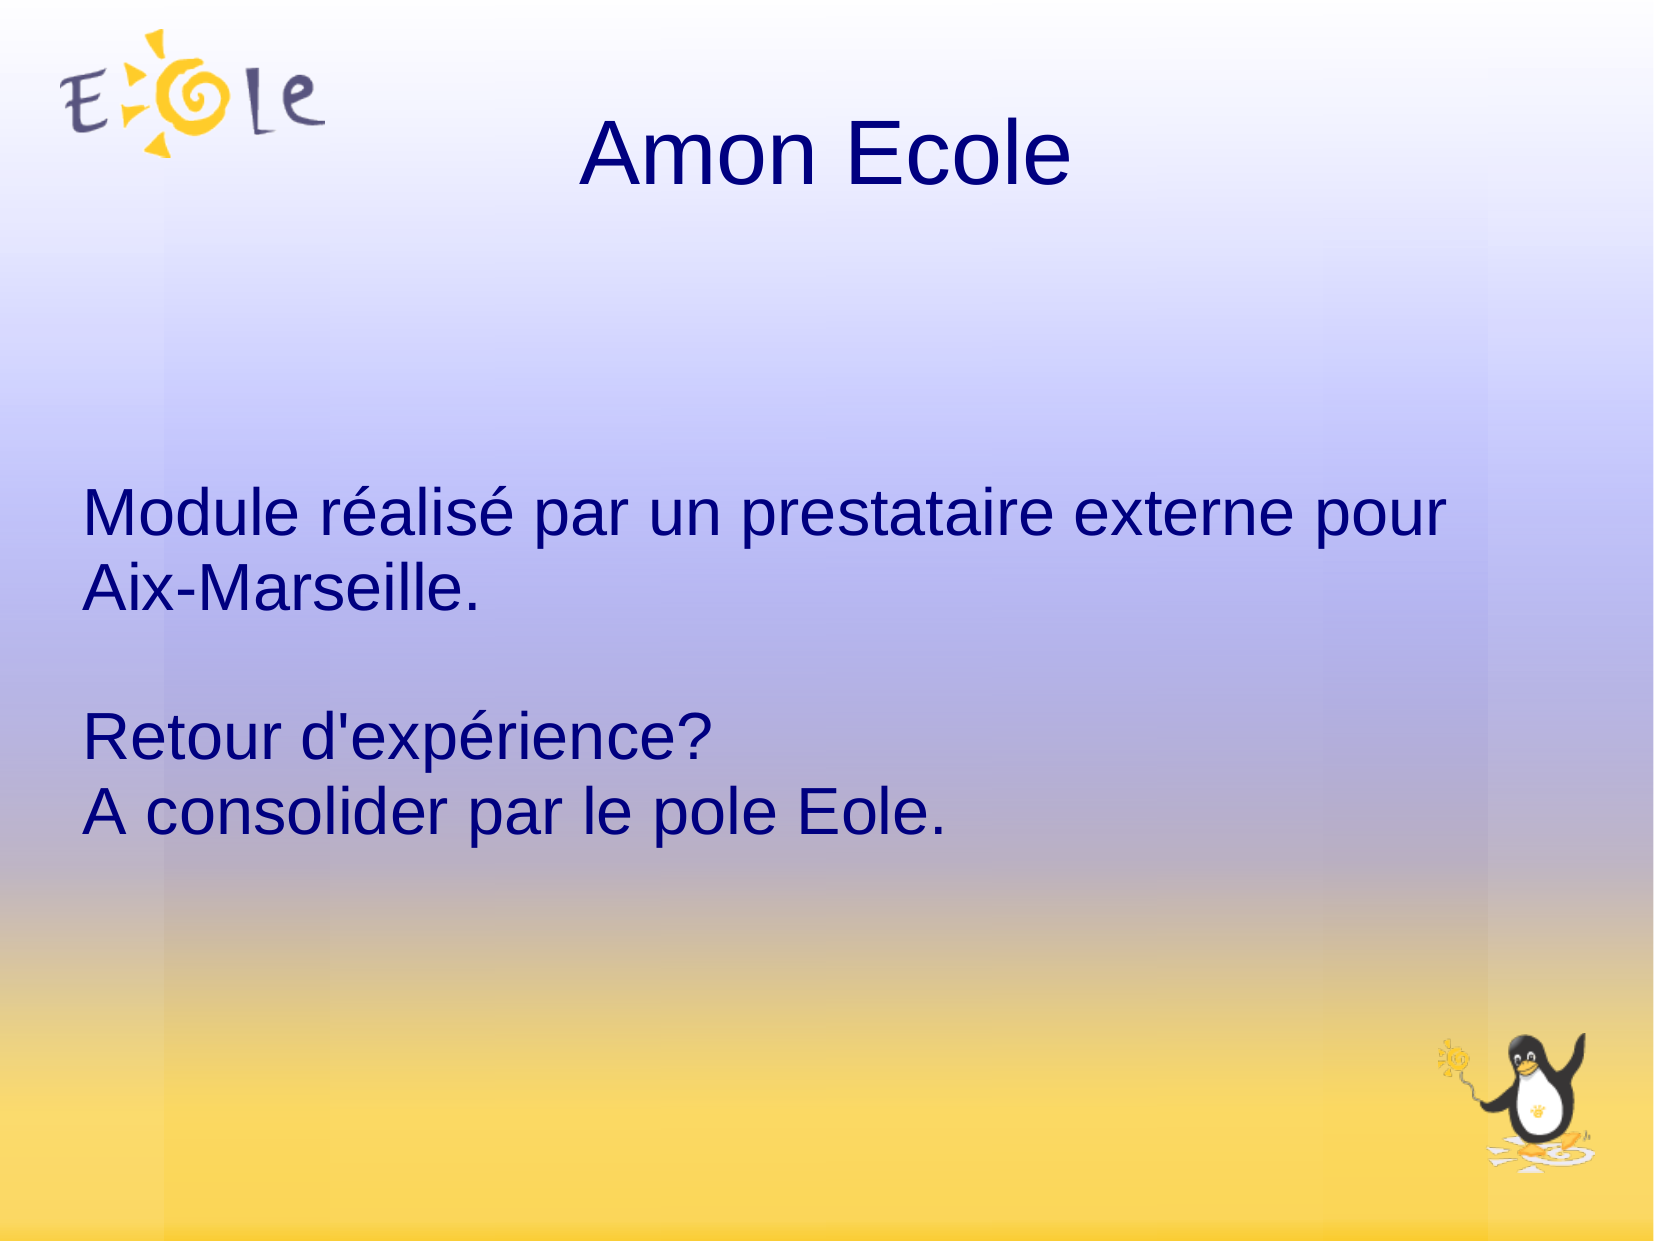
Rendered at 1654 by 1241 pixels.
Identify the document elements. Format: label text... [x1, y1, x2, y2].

picture [0, 0, 1654, 1241]
title Amon Ecole [82, 49, 1571, 257]
subtitle Module réalisé par un prestataire externe pour Aix-Marseille. Retour d'expérience? A consolider par le pole Eole. [82, 290, 1571, 1109]
